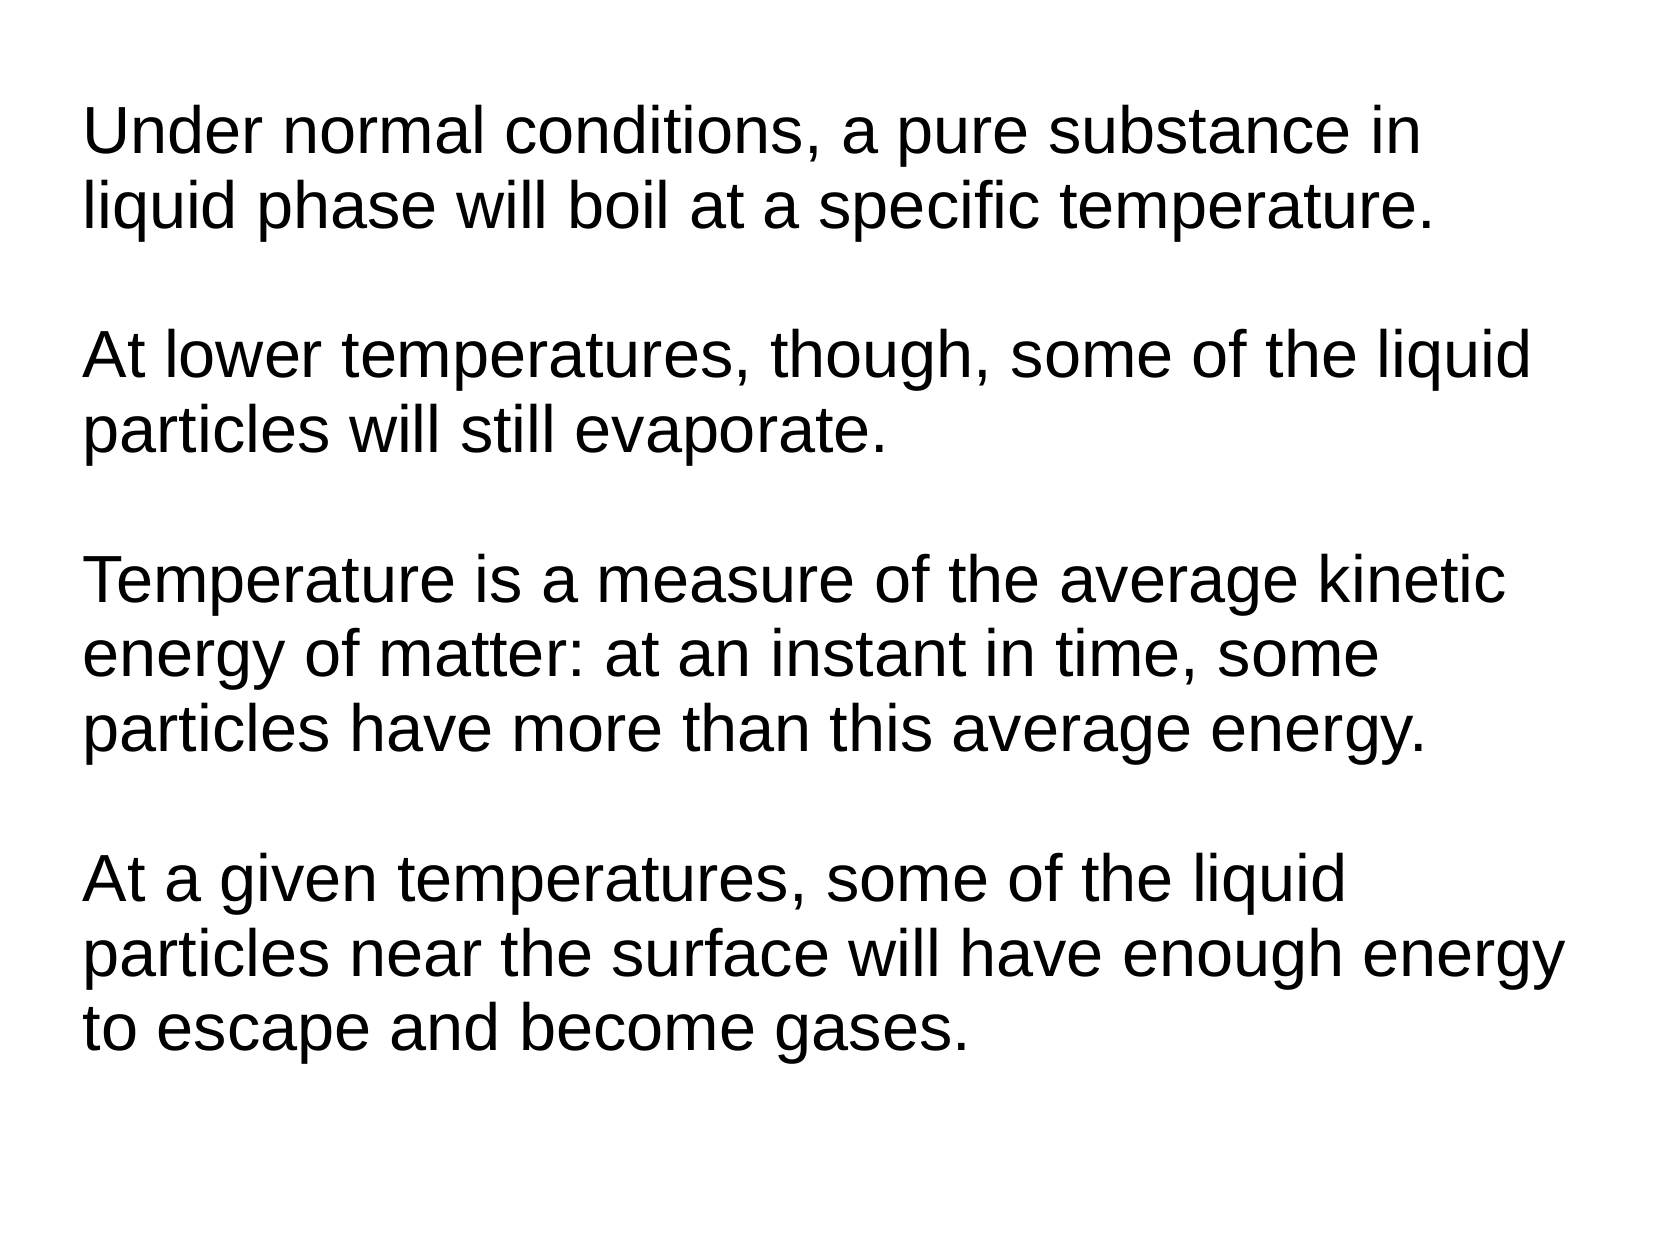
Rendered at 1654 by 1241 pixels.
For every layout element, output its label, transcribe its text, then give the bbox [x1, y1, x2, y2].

subtitle Under normal conditions, a pure substance in liquid phase will boil at a specific temperature. At lower temperatures, though, some of the liquid particles will still evaporate. Temperature is a measure of the average kinetic energy of matter: at an instant in time, some particles have more than this average energy. At a given temperatures, some of the liquid particles near the surface will have enough energy to escape and become gases. [82, 49, 1571, 1109]
